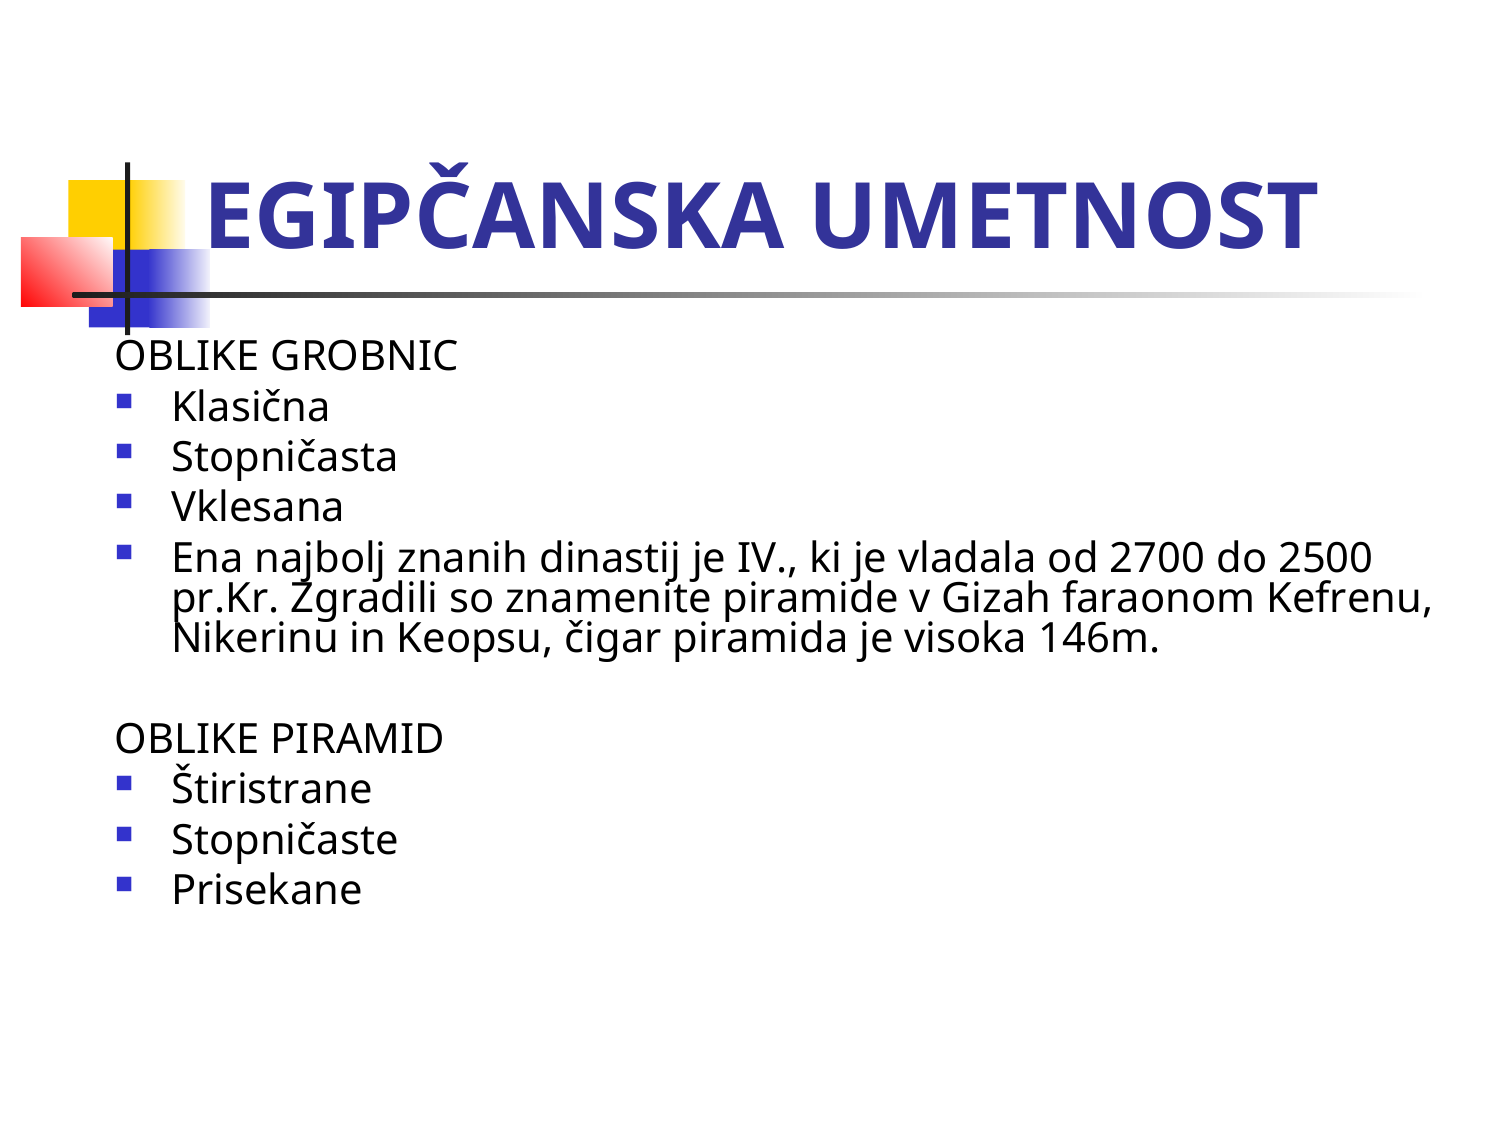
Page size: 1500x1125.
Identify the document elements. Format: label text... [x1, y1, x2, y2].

title EGIPČANSKA UMETNOST [188, 35, 1468, 276]
list OBLIKE GROBNIC Klasična Stopničasta Vklesana Ena najbolj znanih dinastij je IV., ki je vladala od 2700 do 2500 pr.Kr. Zgradili so znamenite piramide v Gizah faraonom Kefrenu, Nikerinu in Keopsu, čigar piramida je visoka 146m. OBLIKE PIRAMID Štiristrane Stopničaste Prisekane [100, 330, 1469, 1035]
